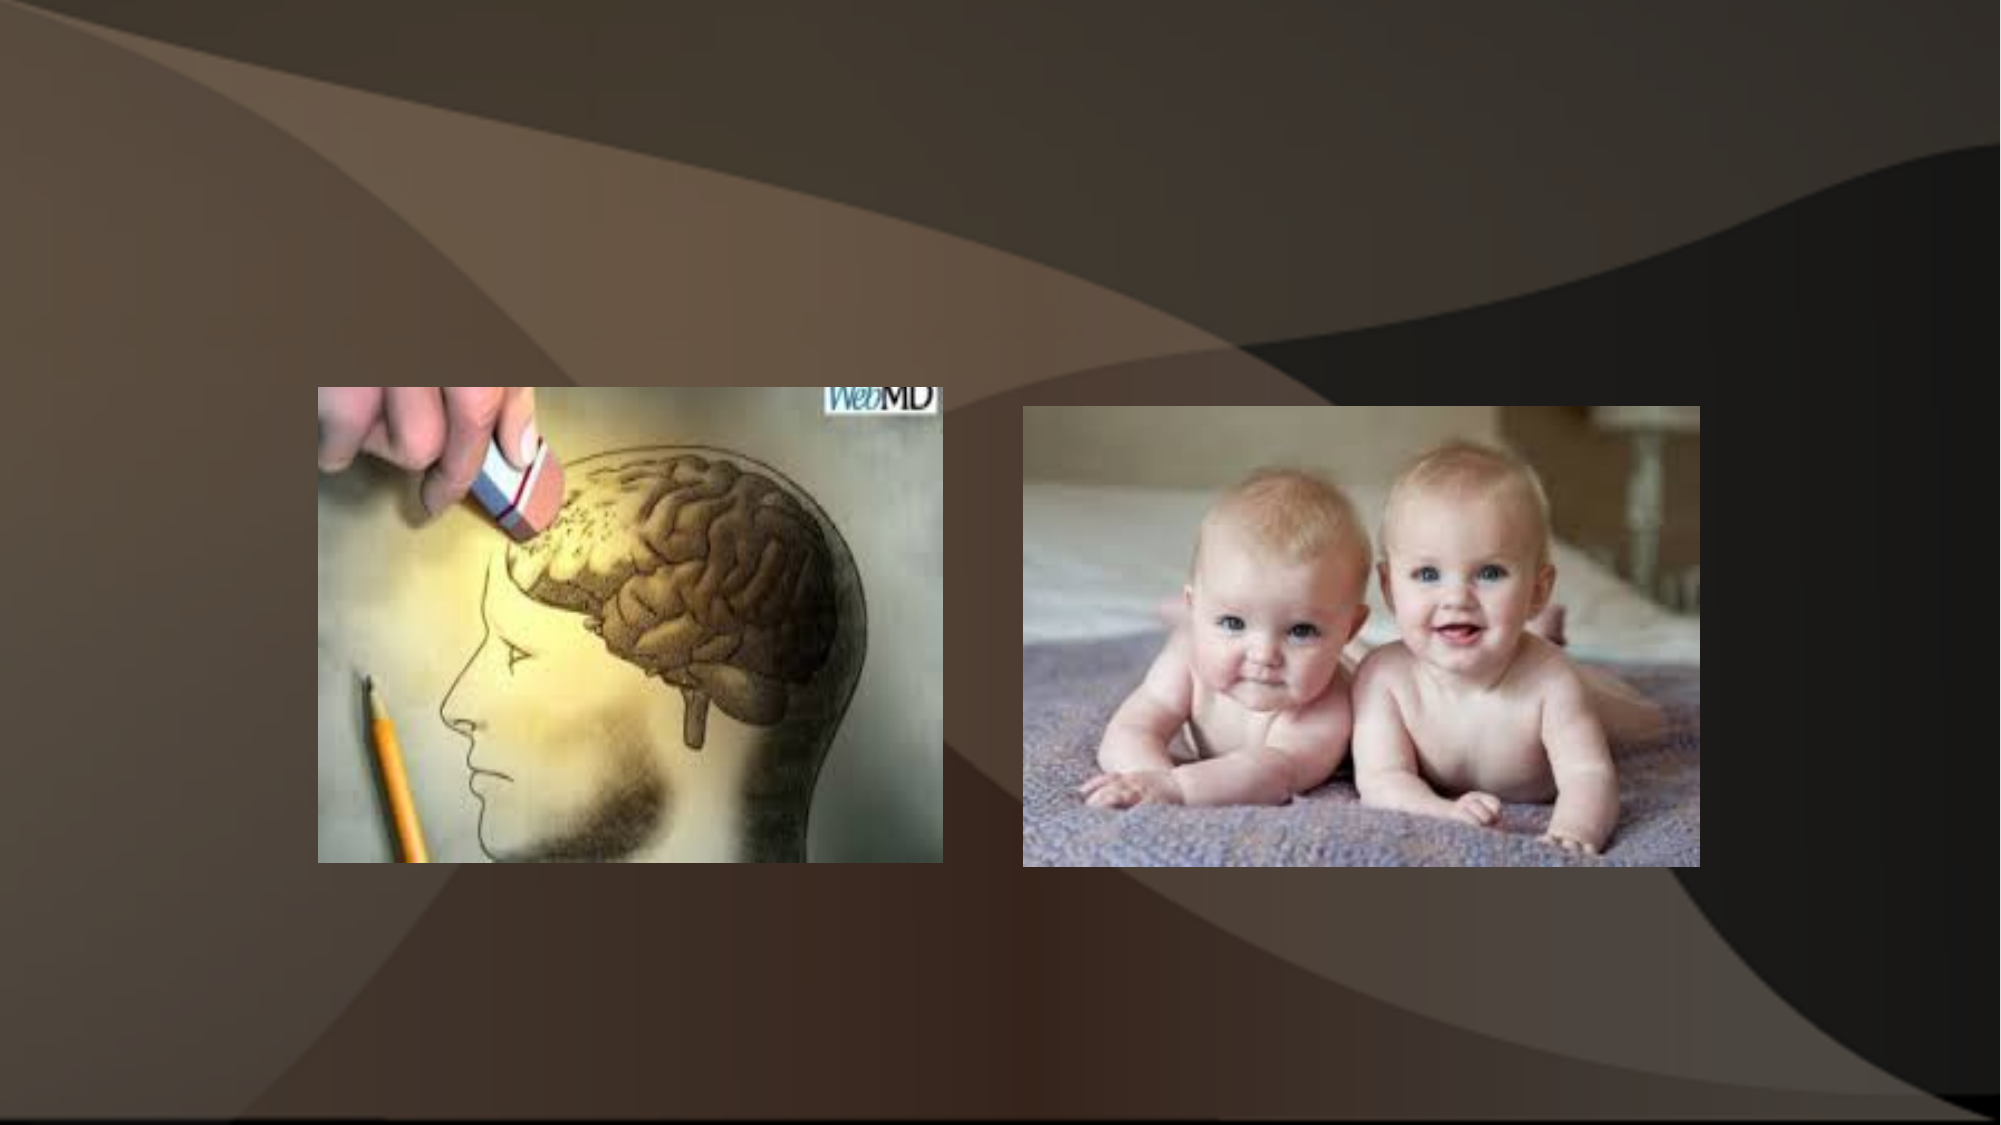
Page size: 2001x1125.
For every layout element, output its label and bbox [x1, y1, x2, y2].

picture [318, 387, 943, 863]
picture [1023, 406, 1700, 867]
